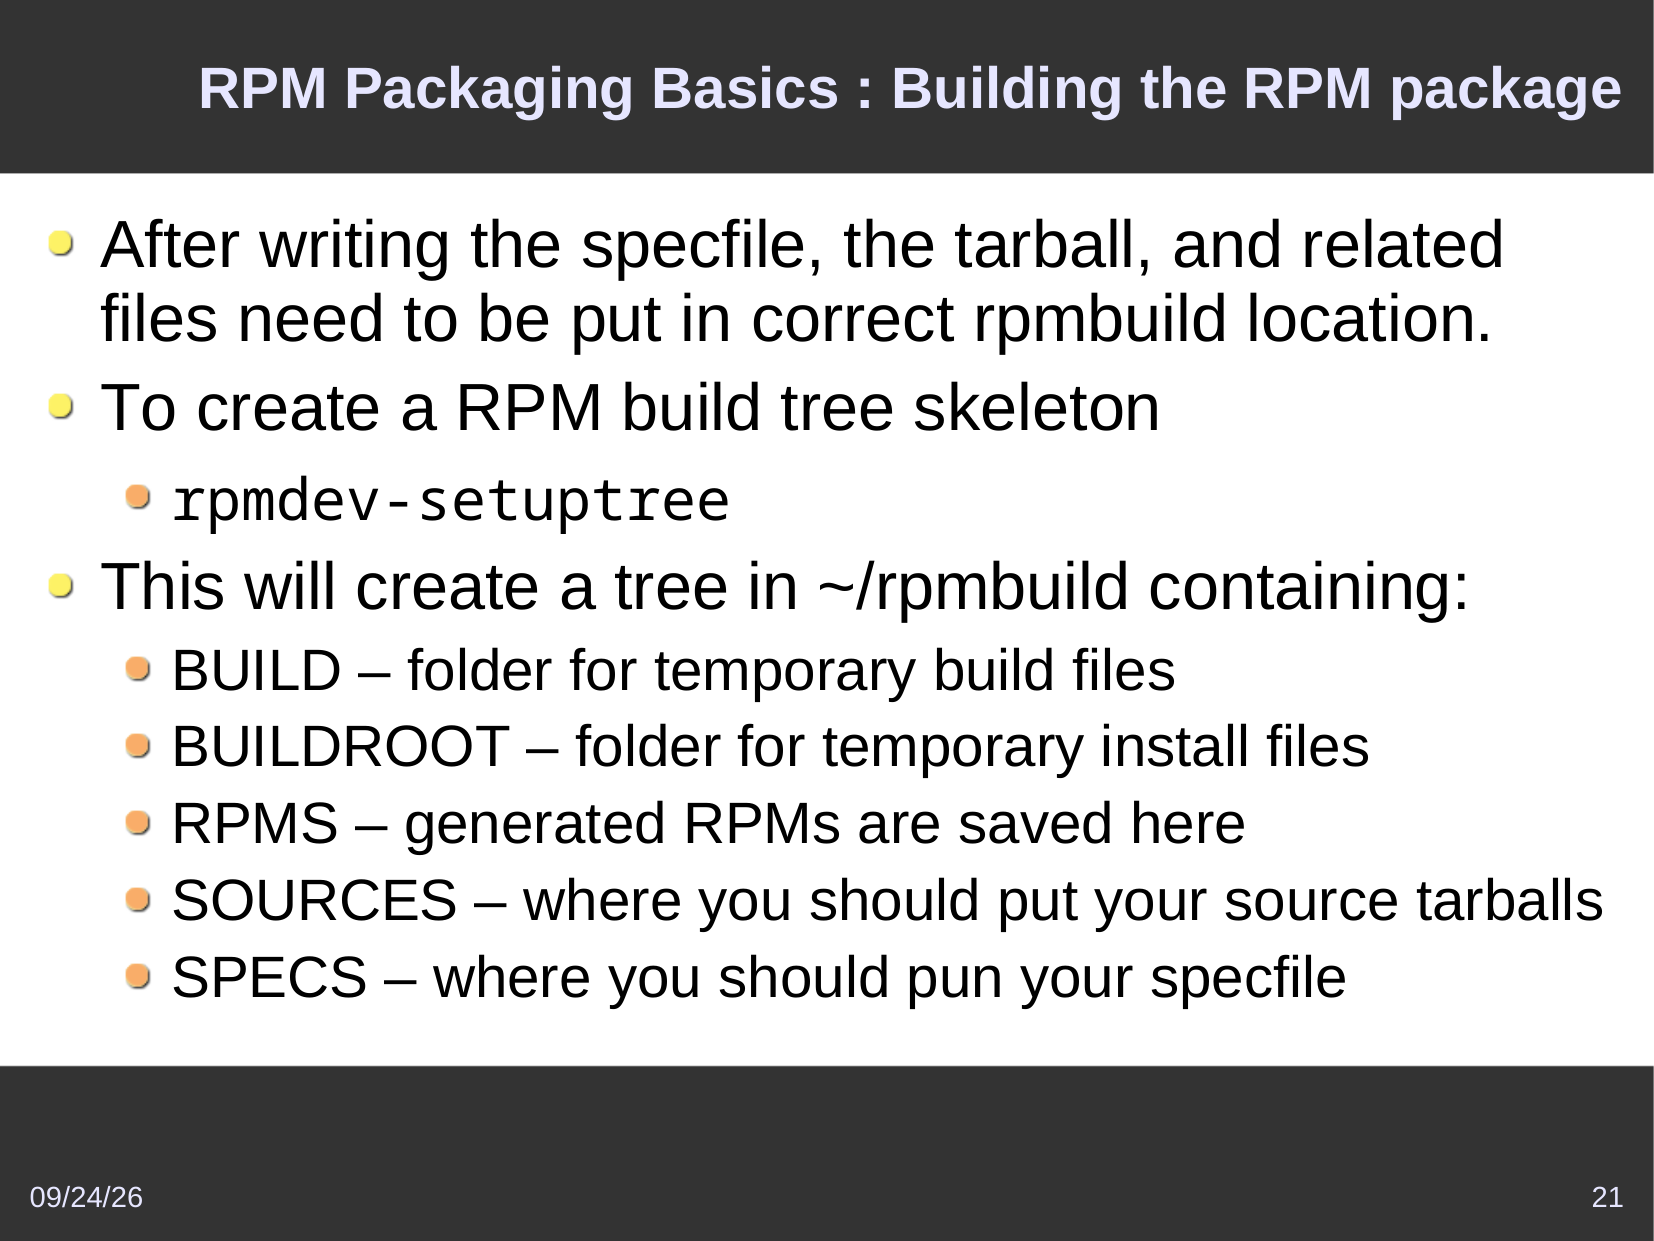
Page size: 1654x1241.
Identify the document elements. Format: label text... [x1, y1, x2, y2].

list After writing the specfile, the tarball, and related files need to be put in correct rpmbuild location. To create a RPM build tree skeleton rpmdev-setuptree This will create a tree in ~/rpmbuild containing: BUILD – folder for temporary build files BUILDROOT – folder for temporary install files RPMS – generated RPMs are saved here SOURCES – where you should put your source tarballs SPECS – where you should pun your specfile [29, 206, 1625, 1019]
picture [0, 0, 1654, 1241]
title RPM Packaging Basics : Building the RPM package [29, 36, 1625, 141]
